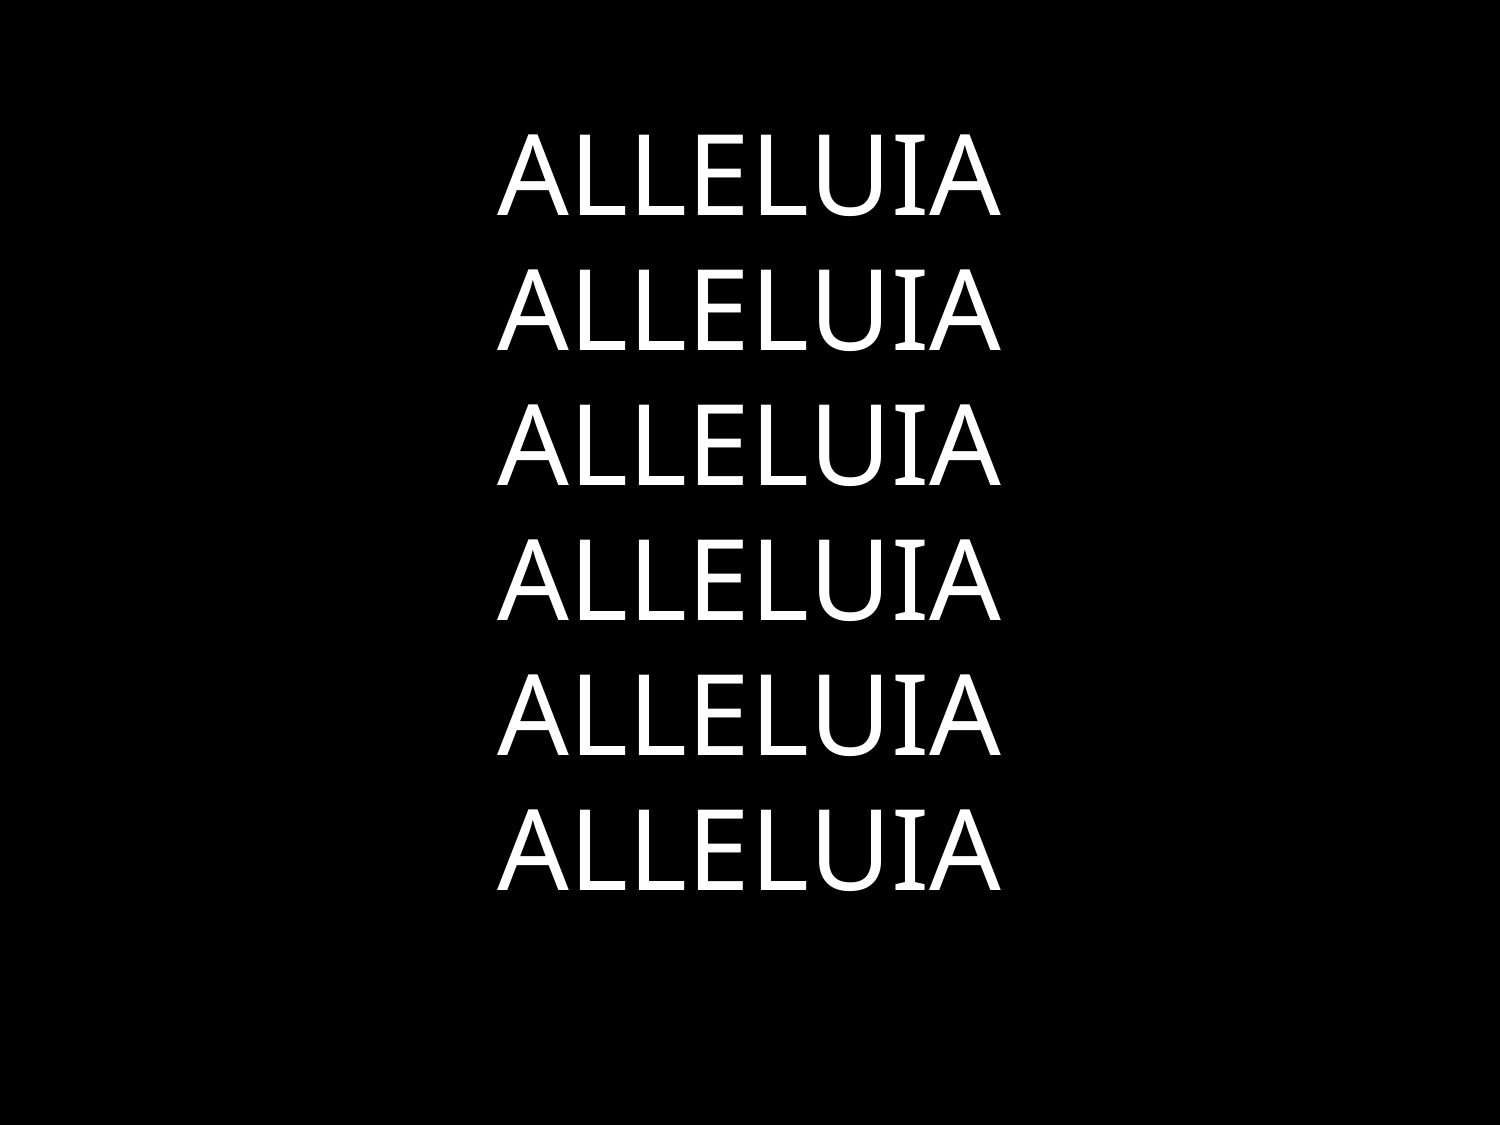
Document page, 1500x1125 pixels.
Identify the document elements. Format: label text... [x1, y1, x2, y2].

text_box ALLELUIA ALLELUIA ALLELUIA ALLELUIA ALLELUIA ALLELUIA [0, 66, 1500, 591]
